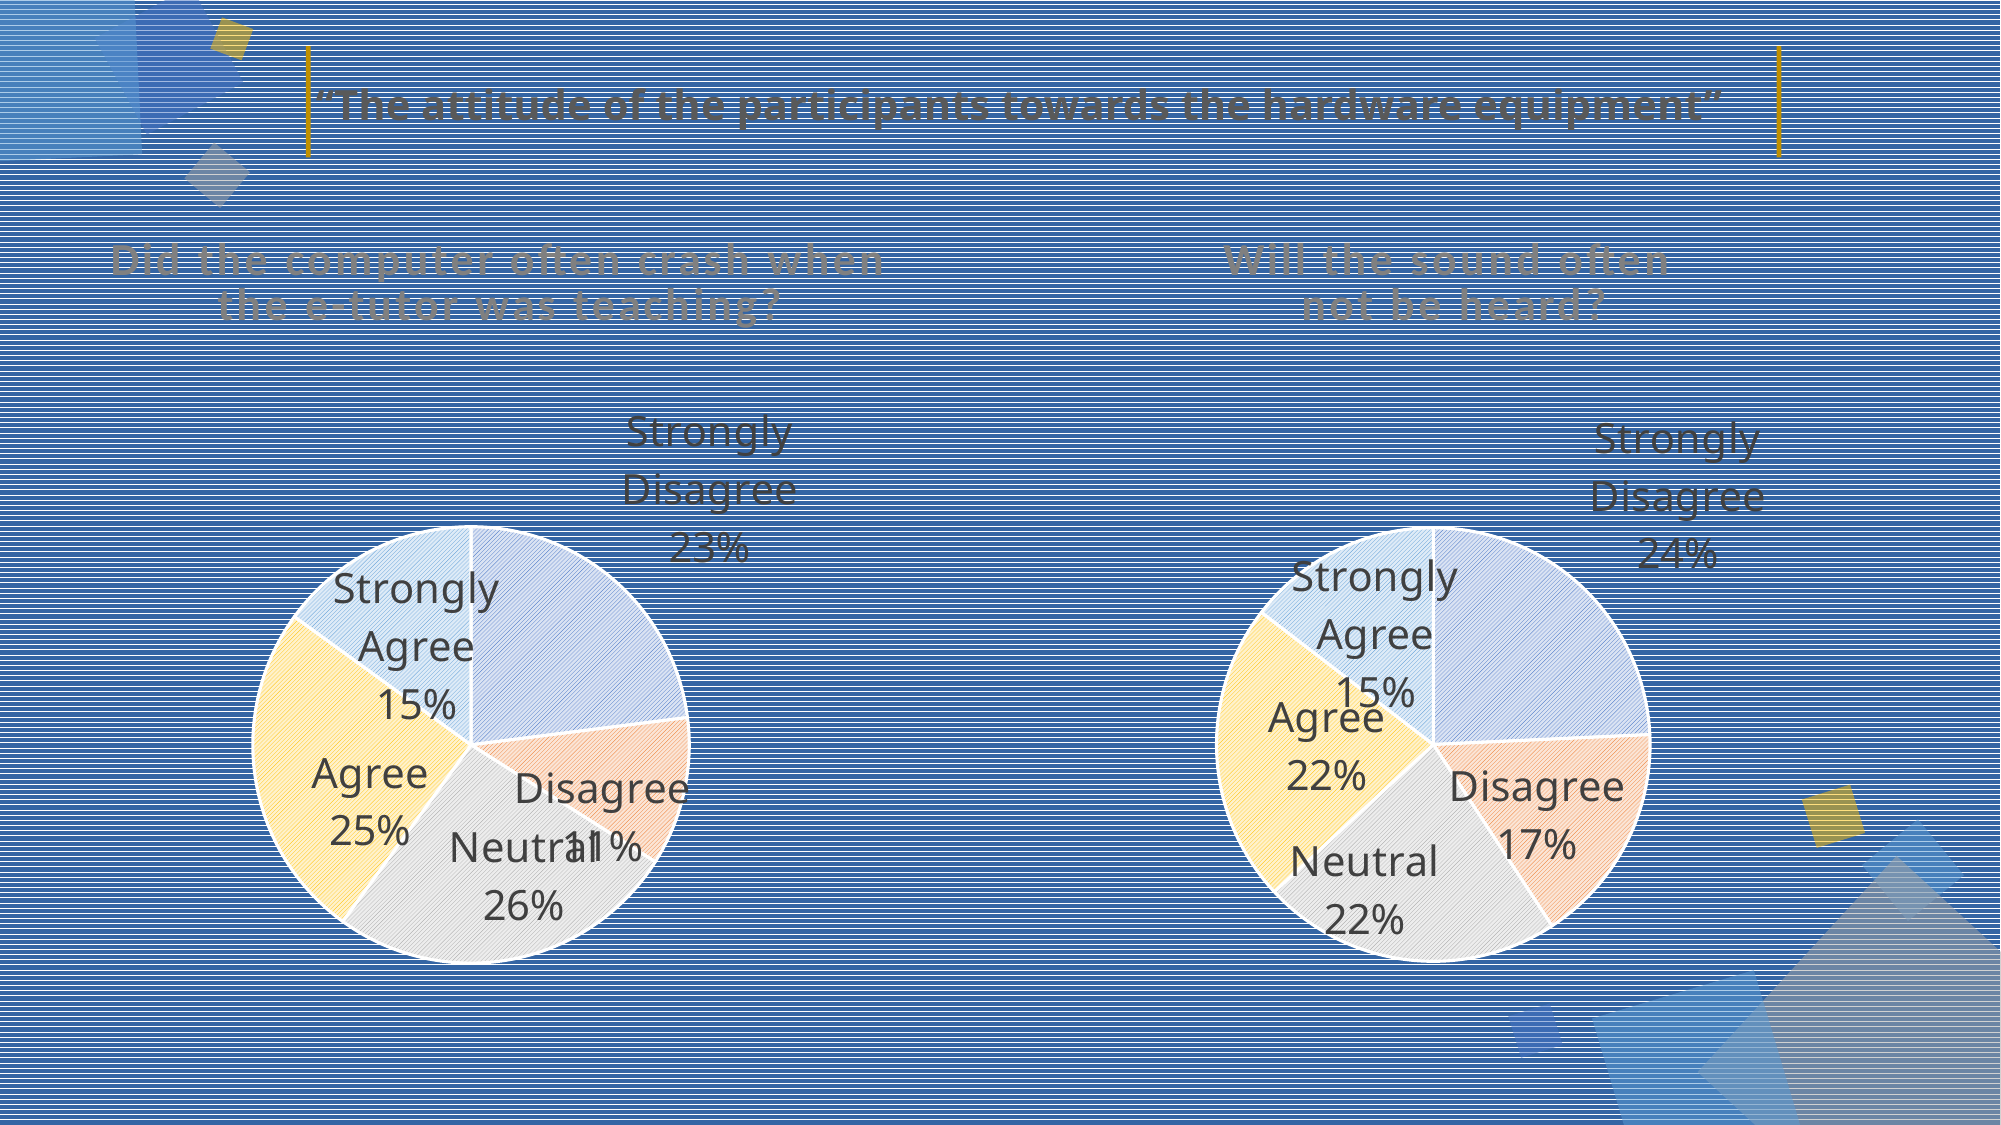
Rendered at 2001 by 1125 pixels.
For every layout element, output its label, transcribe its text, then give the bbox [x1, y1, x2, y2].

text_box “The attitude of the participants towards the hardware equipment” [300, 31, 1800, 184]
chart [0, 201, 1970, 1103]
